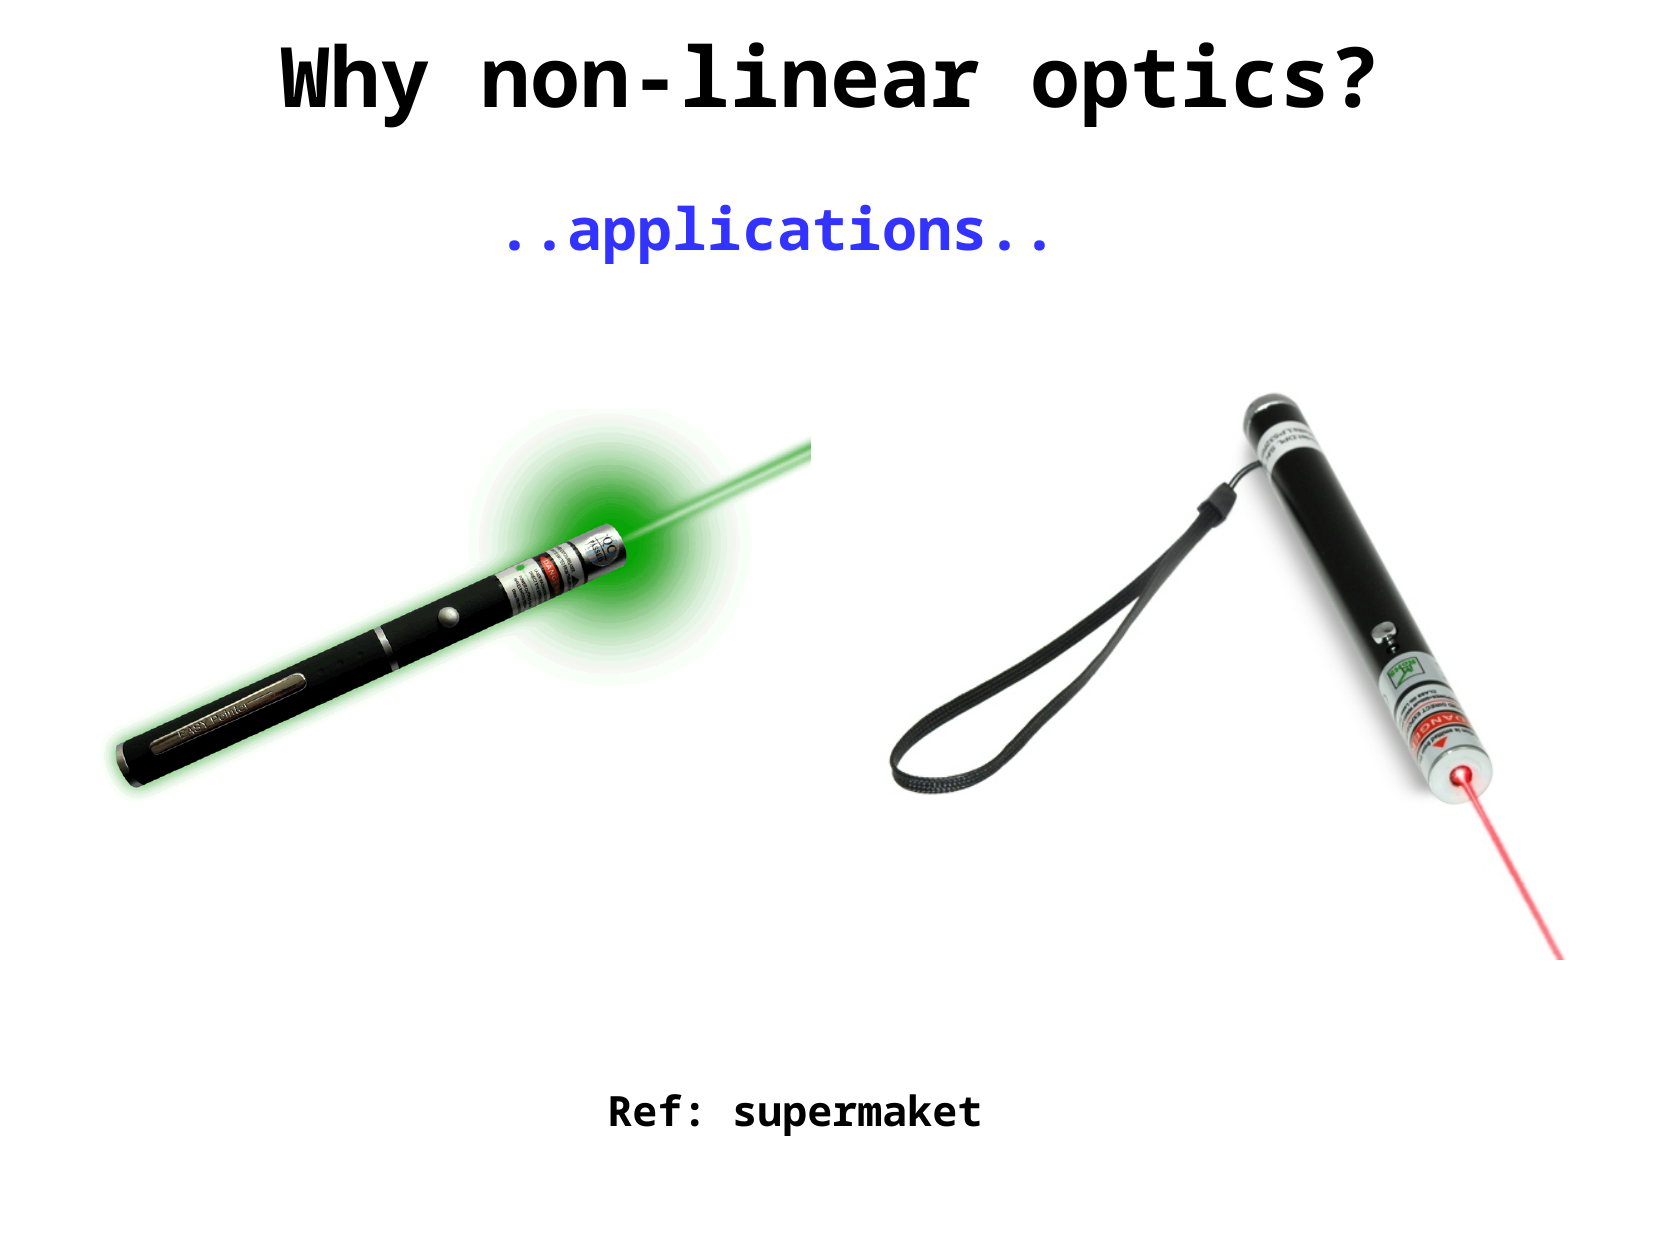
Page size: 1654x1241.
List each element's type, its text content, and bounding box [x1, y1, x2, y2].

picture [840, 334, 1591, 961]
title Why non-linear optics? [161, 27, 1465, 124]
text_box ..applications.. [459, 180, 1060, 277]
text_box Ref: supermaket [571, 1079, 1261, 1141]
picture [60, 316, 811, 916]
